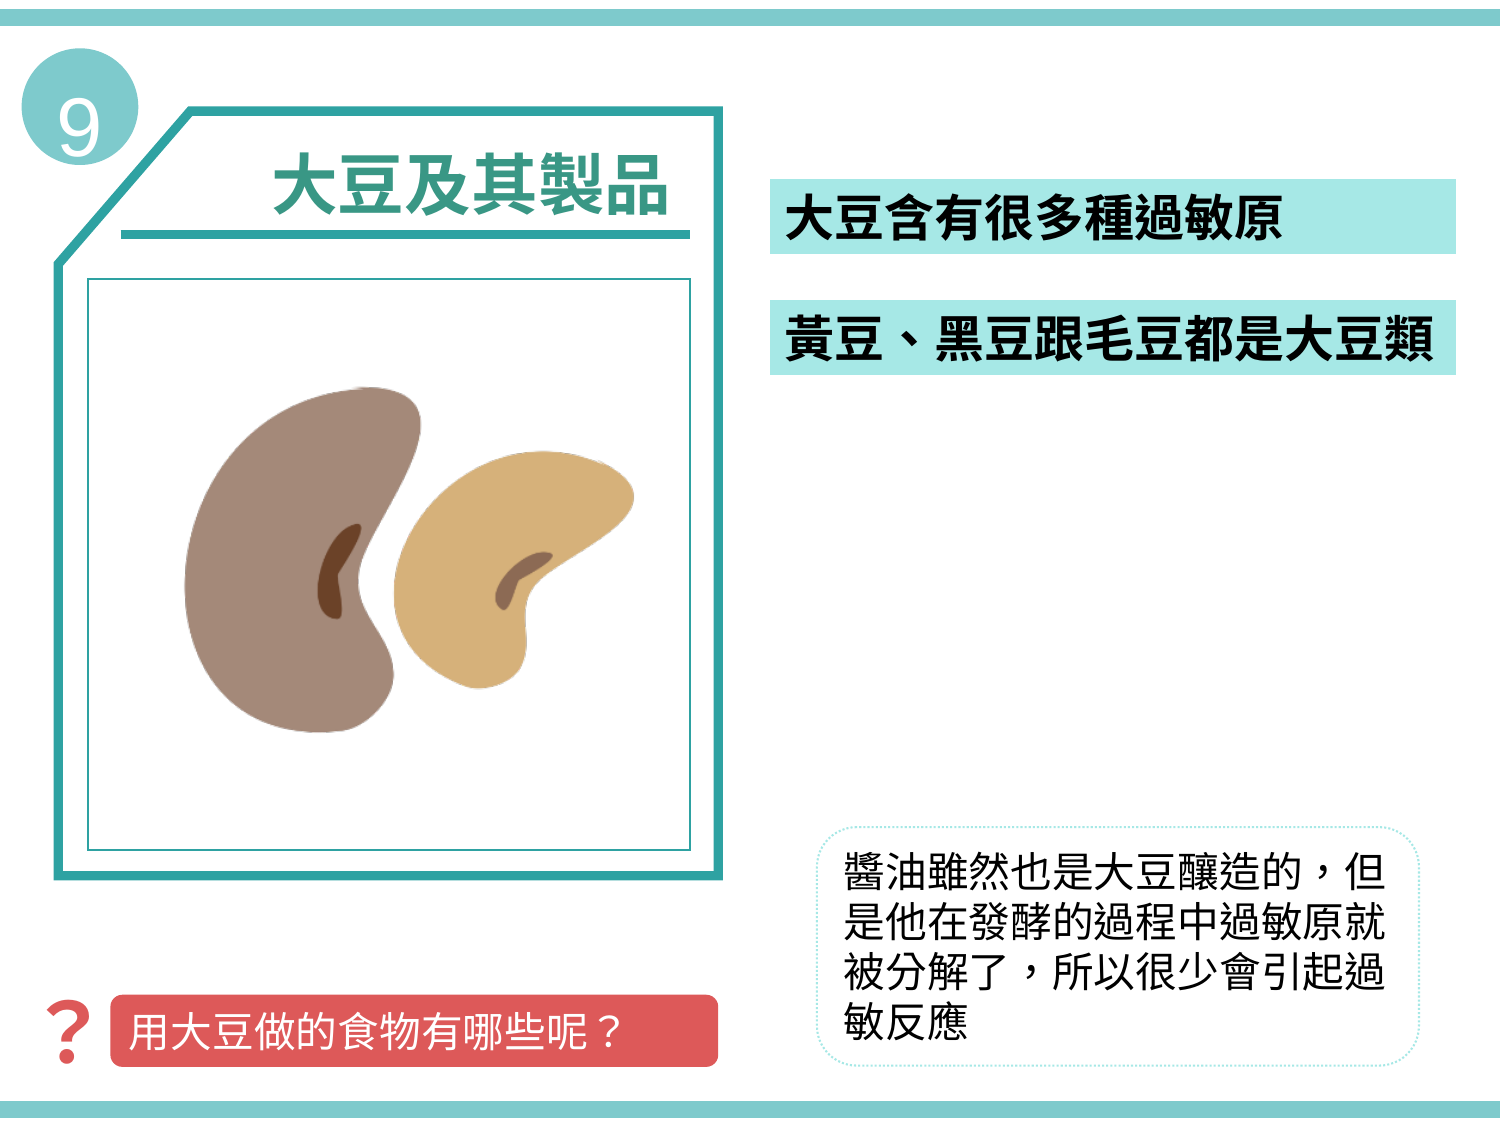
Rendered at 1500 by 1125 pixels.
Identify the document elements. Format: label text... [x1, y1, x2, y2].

text_box 醬油雖然也是大豆釀造的，但是他在發酵的過程中過敏原就被分解了，所以很少會引起過敏反應 [816, 827, 1419, 1066]
picture [171, 384, 640, 742]
text_box [0, 9, 1500, 26]
text_box 大豆及其製品 [256, 135, 687, 230]
text_box [0, 1101, 1500, 1118]
text_box 黃豆、黑豆跟毛豆都是大豆類 [770, 300, 1456, 375]
text_box 9 [21, 48, 139, 165]
text_box 用大豆做的食物有哪些呢？ [118, 994, 719, 1067]
text_box 大豆含有很多種過敏原 [770, 179, 1456, 254]
text_box ？ [11, 973, 118, 1090]
